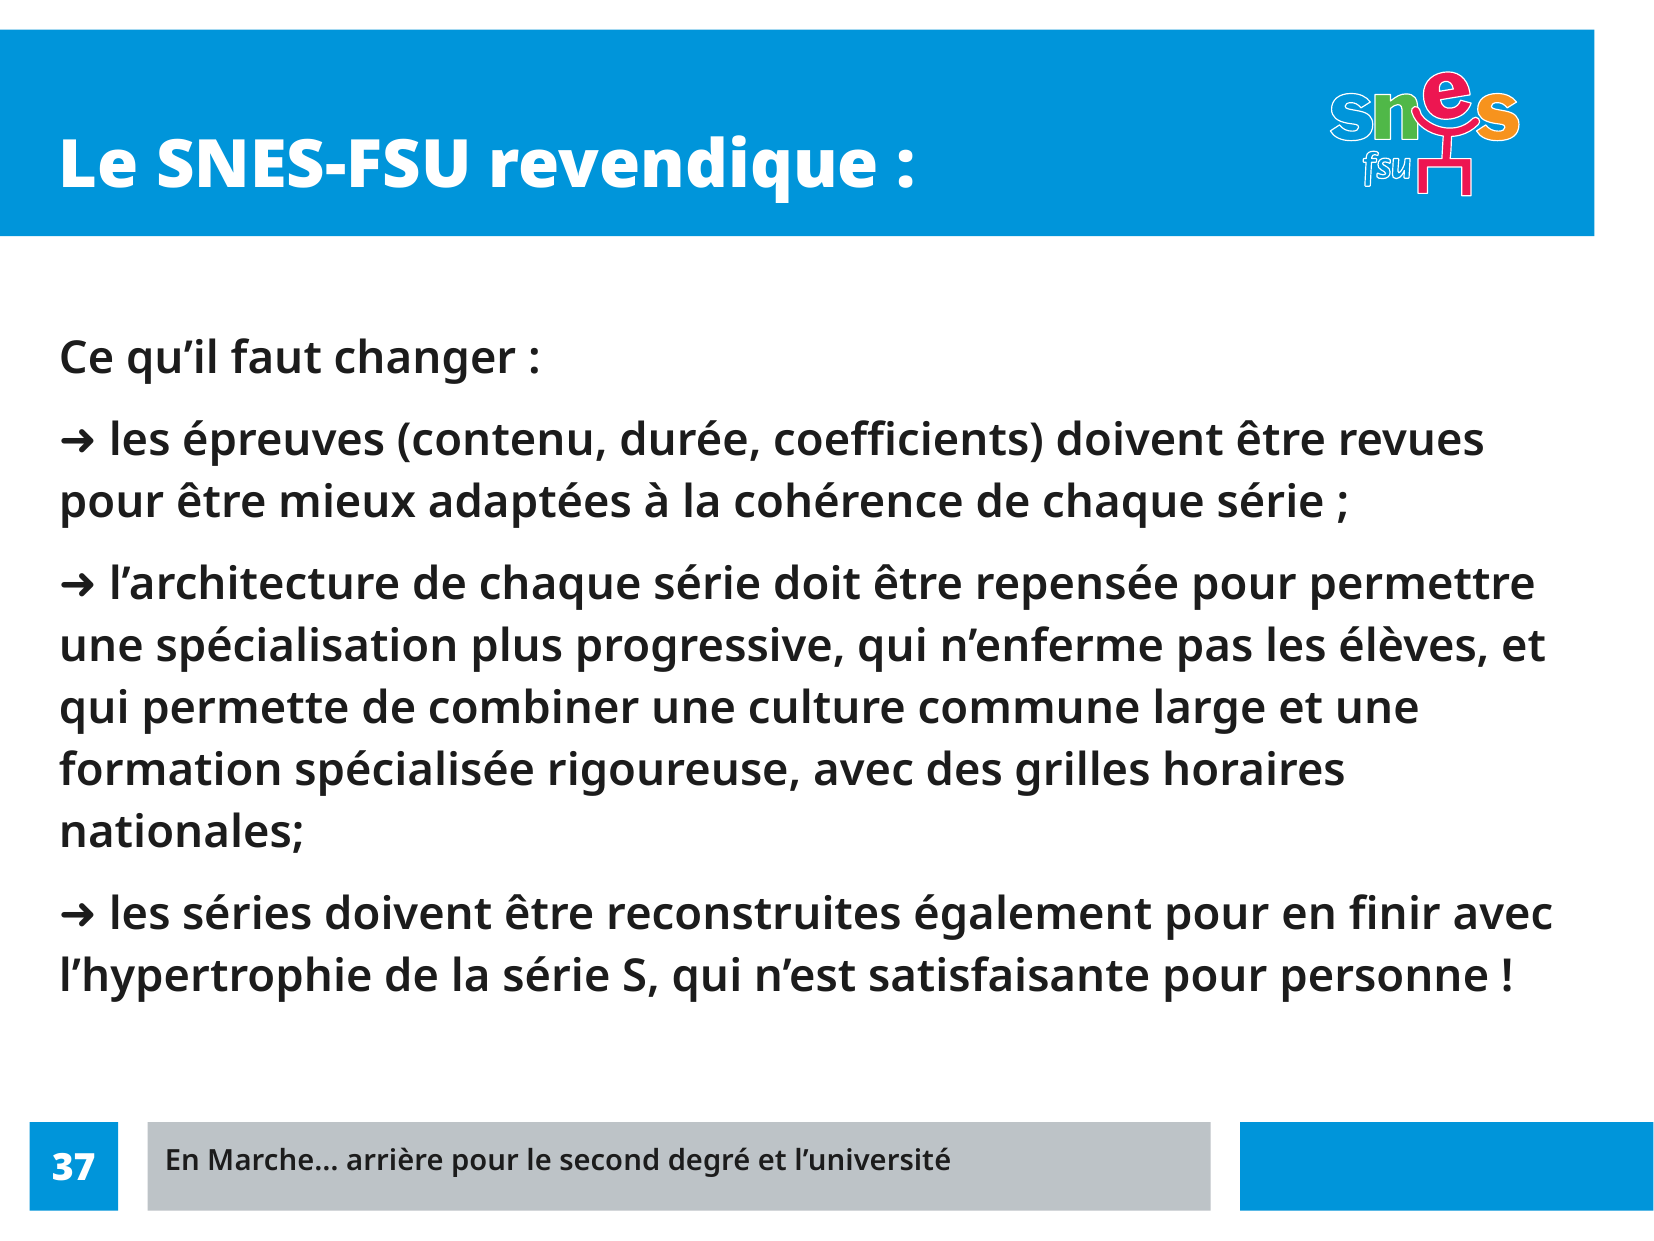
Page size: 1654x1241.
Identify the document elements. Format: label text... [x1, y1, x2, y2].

list Ce qu’il faut changer : ➜ les épreuves (contenu, durée, coefficients) doivent être revues pour être mieux adaptées à la cohérence de chaque série ; ➜ l’architecture de chaque série doit être repensée pour permettre une spécialisation plus progressive, qui n’enferme pas les élèves, et qui permette de combiner une culture commune large et une formation spécialisée rigoureuse, avec des grilles horaires nationales; ➜ les séries doivent être reconstruites également pour en finir avec l’hypertrophie de la série S, qui n’est satisfaisante pour personne ! [59, 324, 1565, 1093]
title Le SNES-FSU revendique : [59, 59, 1595, 207]
list En Marche… arrière pour le second degré et l’université [164, 1139, 1183, 1217]
